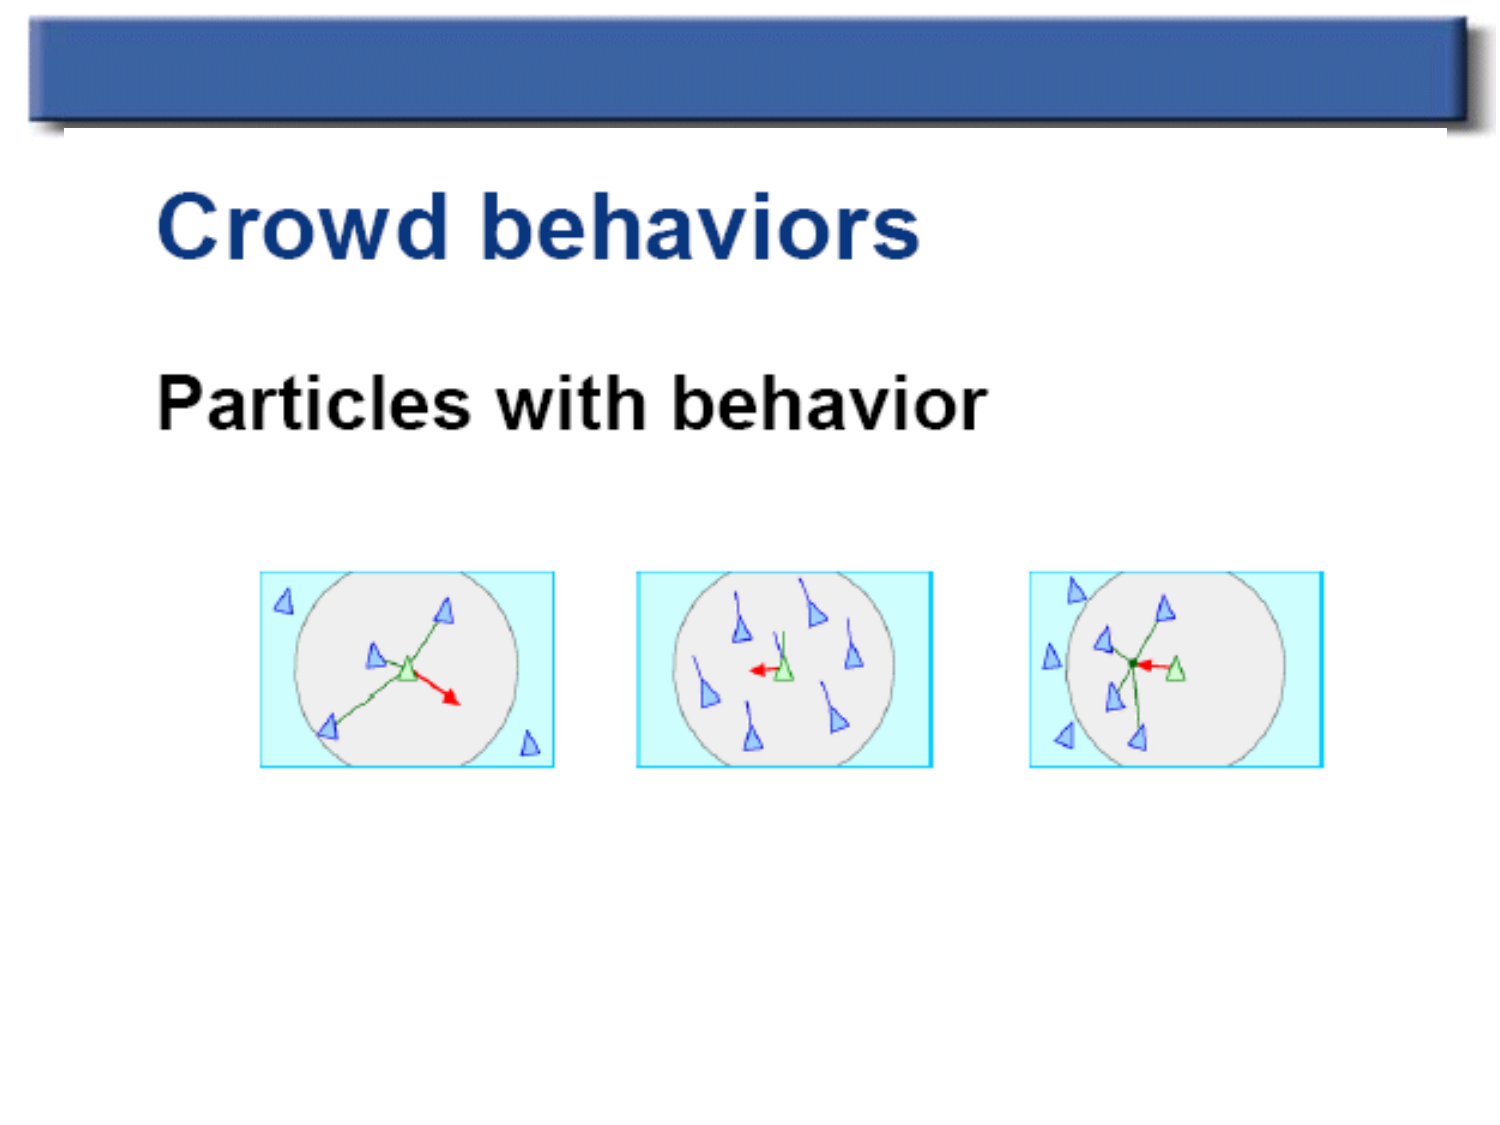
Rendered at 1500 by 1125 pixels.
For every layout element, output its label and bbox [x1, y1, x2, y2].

picture [27, 13, 1496, 1004]
